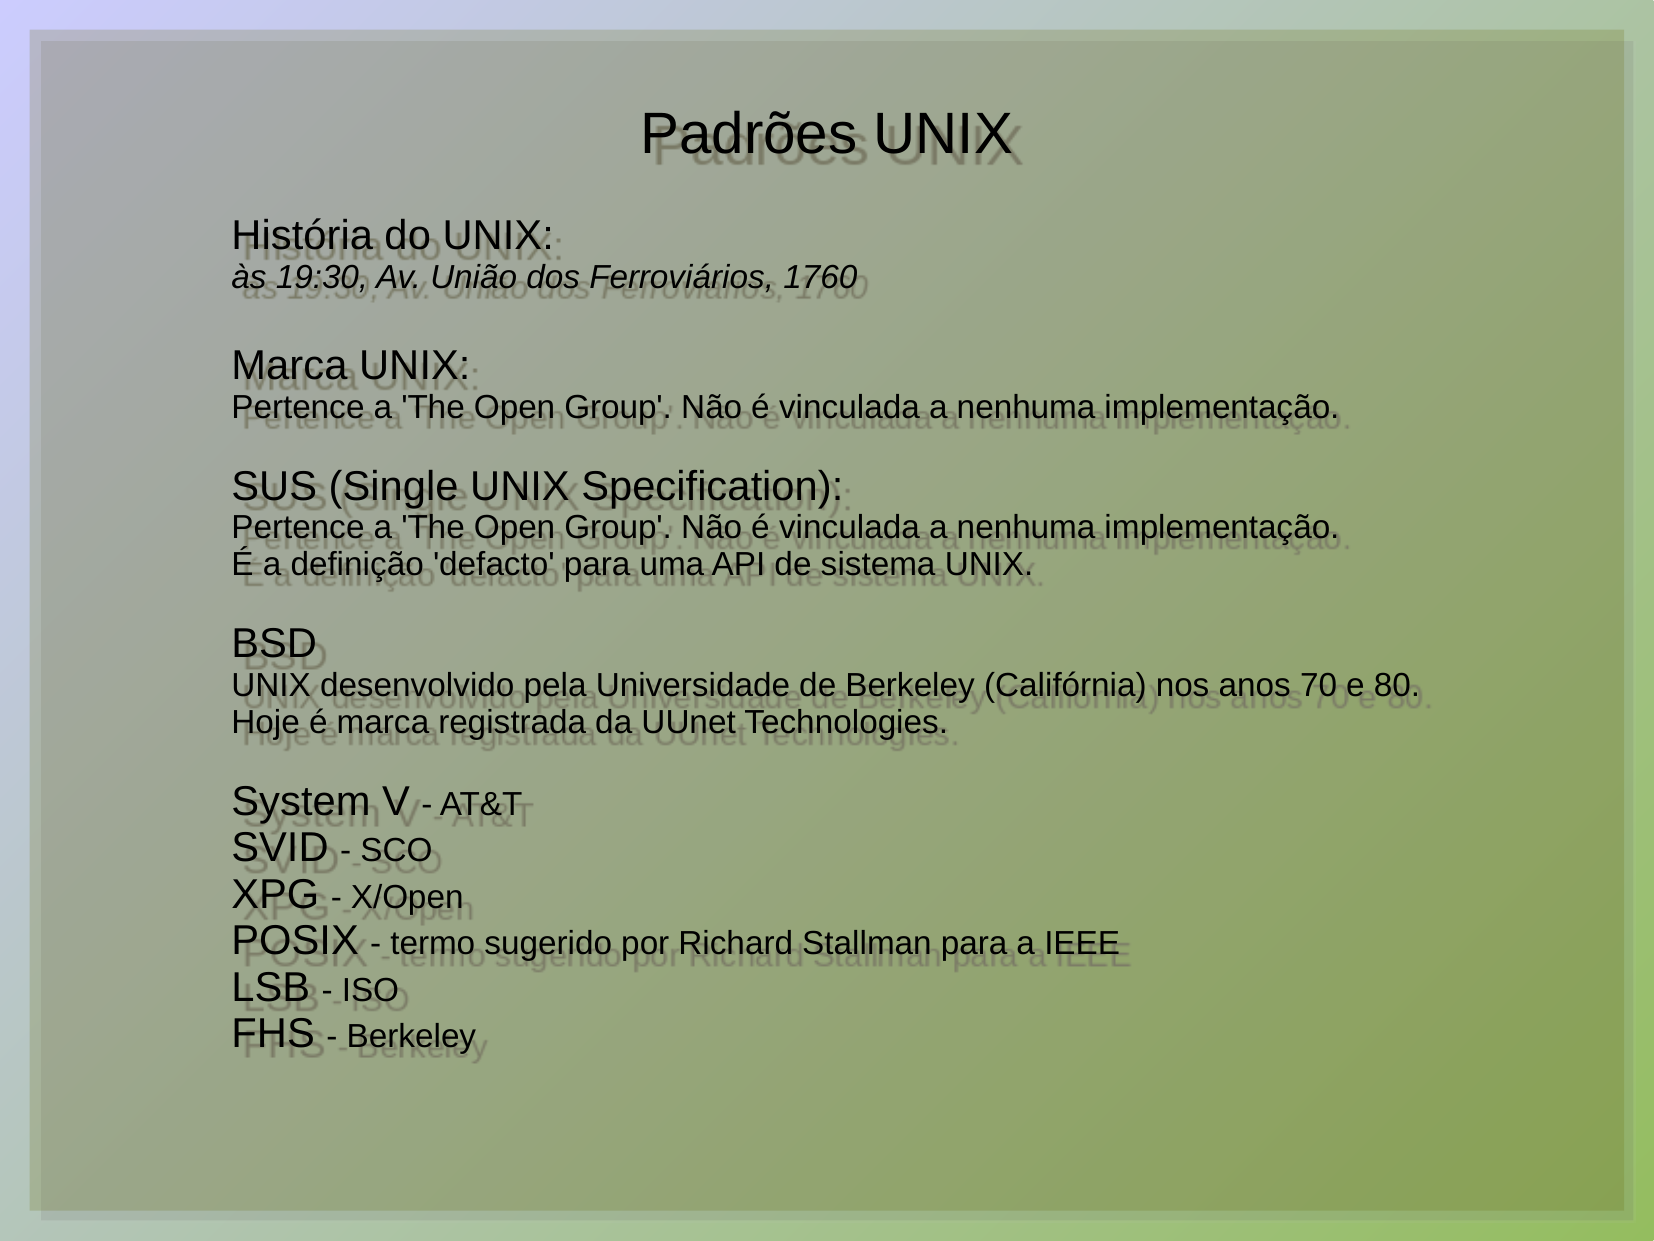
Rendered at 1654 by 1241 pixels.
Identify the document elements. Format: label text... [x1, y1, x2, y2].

text_box Padrões UNIX História do UNIX: às 19:30, Av. União dos Ferroviários, 1760 Marca UNIX: Pertence a 'The Open Group'. Não é vinculada a nenhuma implementação. SUS (Single UNIX Specification): Pertence a 'The Open Group'. Não é vinculada a nenhuma implementação. É a definição 'defacto' para uma API de sistema UNIX. BSD UNIX desenvolvido pela Universidade de Berkeley (Califórnia) nos anos 70 e 80. Hoje é marca registrada da UUnet Technologies. System V - AT&T SVID - SCO XPG - X/Open POSIX - termo sugerido por Richard Stallman para a IEEE LSB - ISO FHS - Berkeley [29, 29, 1625, 1211]
